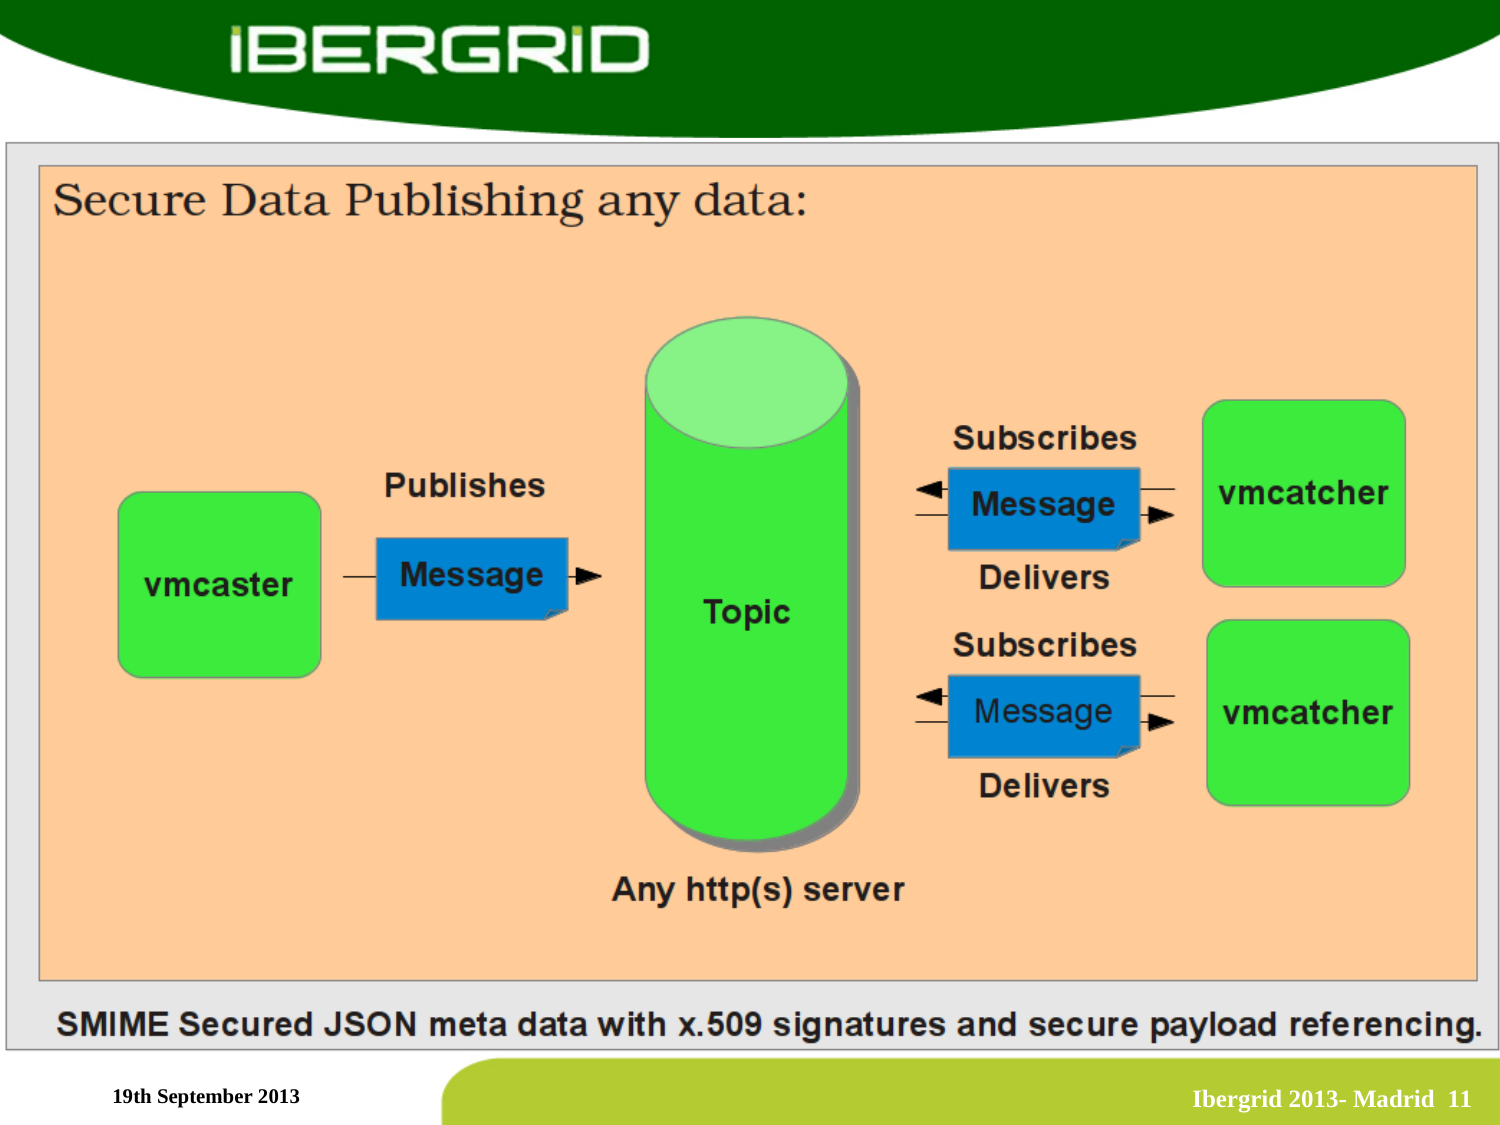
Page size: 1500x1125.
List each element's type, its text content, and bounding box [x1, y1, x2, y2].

picture [0, 0, 1500, 1125]
text_box 19th September 2013 [49, 1074, 363, 1113]
text_box Ibergrid 2013- Madrid <number> [1125, 1074, 1488, 1125]
